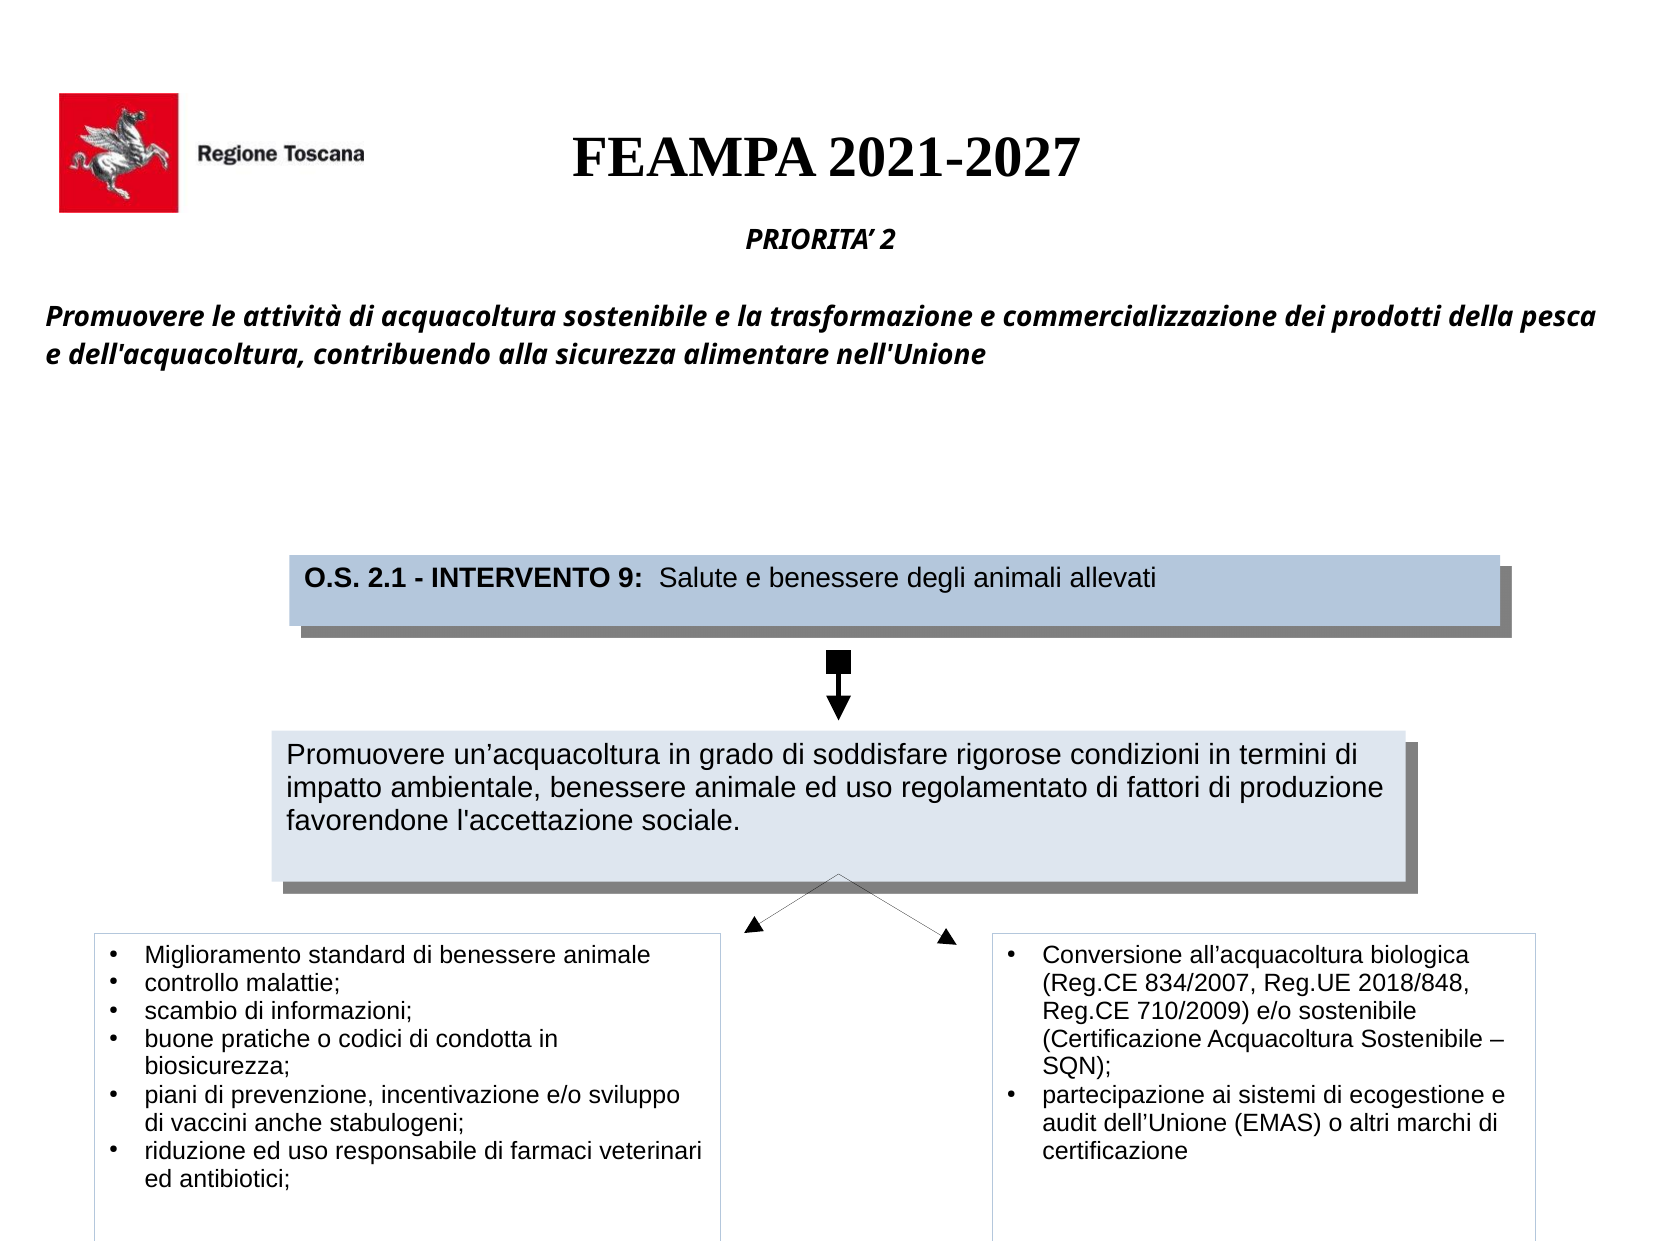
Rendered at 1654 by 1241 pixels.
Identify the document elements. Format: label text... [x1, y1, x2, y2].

text_box PRIORITA’ 2 Promuovere le attività di acquacoltura sostenibile e la trasformazione e commercializzazione dei prodotti della pesca e dell'acquacoltura, contribuendo alla sicurezza alimentare nell'Unione [30, 212, 1619, 454]
text_box O.S. 2.1 - INTERVENTO 9: Salute e benessere degli animali allevati [289, 555, 1501, 626]
title FEAMPA 2021-2027 [82, 49, 1571, 212]
text_box Miglioramento standard di benessere animale controllo malattie; scambio di informazioni; buone pratiche o codici di condotta in biosicurezza; piani di prevenzione, incentivazione e/o sviluppo di vaccini anche stabulogeni; riduzione ed uso responsabile di farmaci veterinari ed antibiotici; [94, 933, 721, 1241]
text_box Conversione all’acquacoltura biologica (Reg.CE 834/2007, Reg.UE 2018/848, Reg.CE 710/2009) e/o sostenibile (Certificazione Acquacoltura Sostenibile – SQN); partecipazione ai sistemi di ecogestione e audit dell’Unione (EMAS) o altri marchi di certificazione [992, 933, 1536, 1241]
text_box Promuovere un’acquacoltura in grado di soddisfare rigorose condizioni in termini di impatto ambientale, benessere animale ed uso regolamentato di fattori di produzione favorendone l'accettazione sociale. [271, 730, 1406, 882]
picture [59, 93, 367, 212]
